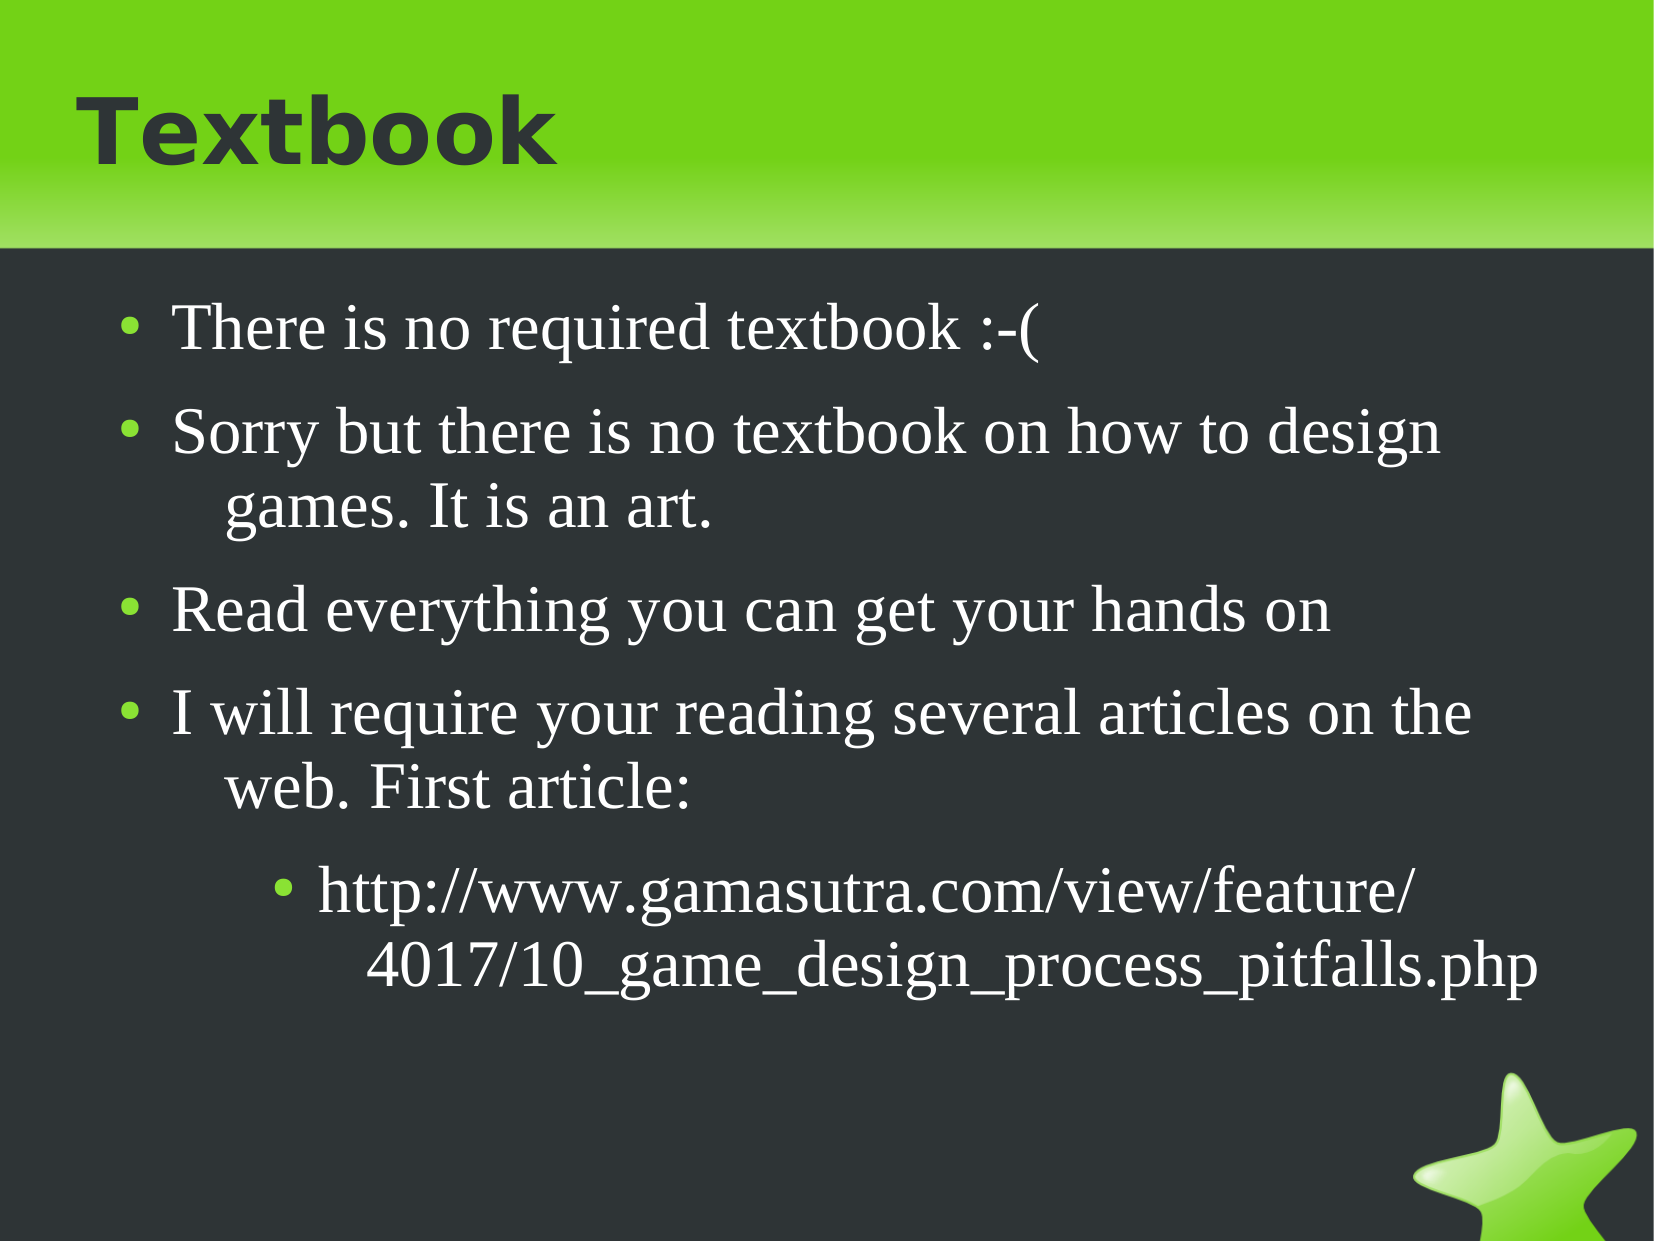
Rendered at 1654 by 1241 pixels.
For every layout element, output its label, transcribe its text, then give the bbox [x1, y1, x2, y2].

title Textbook [76, 36, 1565, 229]
picture [0, 0, 1654, 1241]
list There is no required textbook :-( Sorry but there is no textbook on how to design games. It is an art. Read everything you can get your hands on I will require your reading several articles on the web. First article: http://www.gamasutra.com/view/feature/4017/10_game_design_process_pitfalls.php [82, 290, 1571, 1094]
